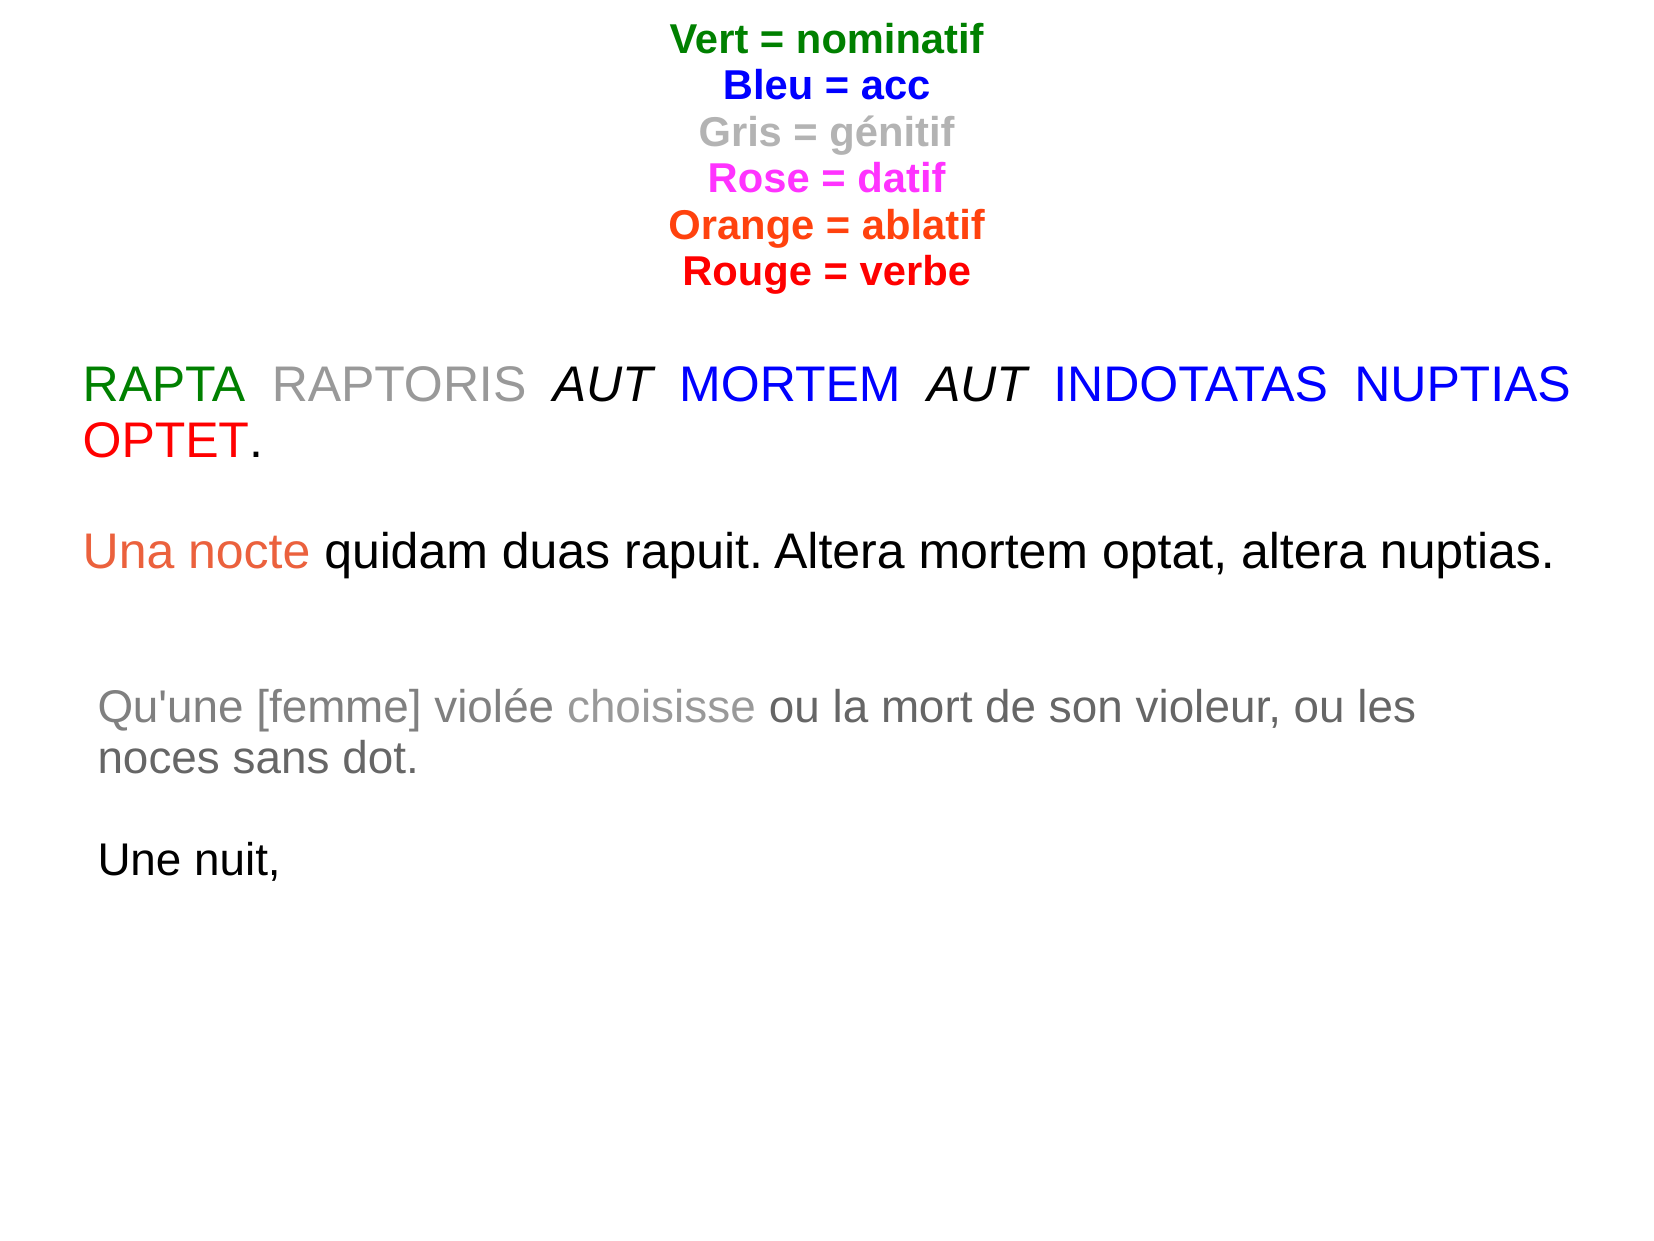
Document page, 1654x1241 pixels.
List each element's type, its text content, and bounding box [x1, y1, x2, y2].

text_box Qu'une [femme] violée choisisse ou la mort de son violeur, ou les noces sans dot. Une nuit, [82, 673, 1560, 893]
title Vert = nominatif Bleu = acc Gris = génitif Rose = datif Orange = ablatif Rouge = verbe [198, 0, 1455, 319]
subtitle RAPTA RAPTORIS AUT MORTEM AUT INDOTATAS NUPTIAS OPTET. Una nocte quidam duas rapuit. Altera mortem optat, altera nuptias. [82, 337, 1571, 674]
